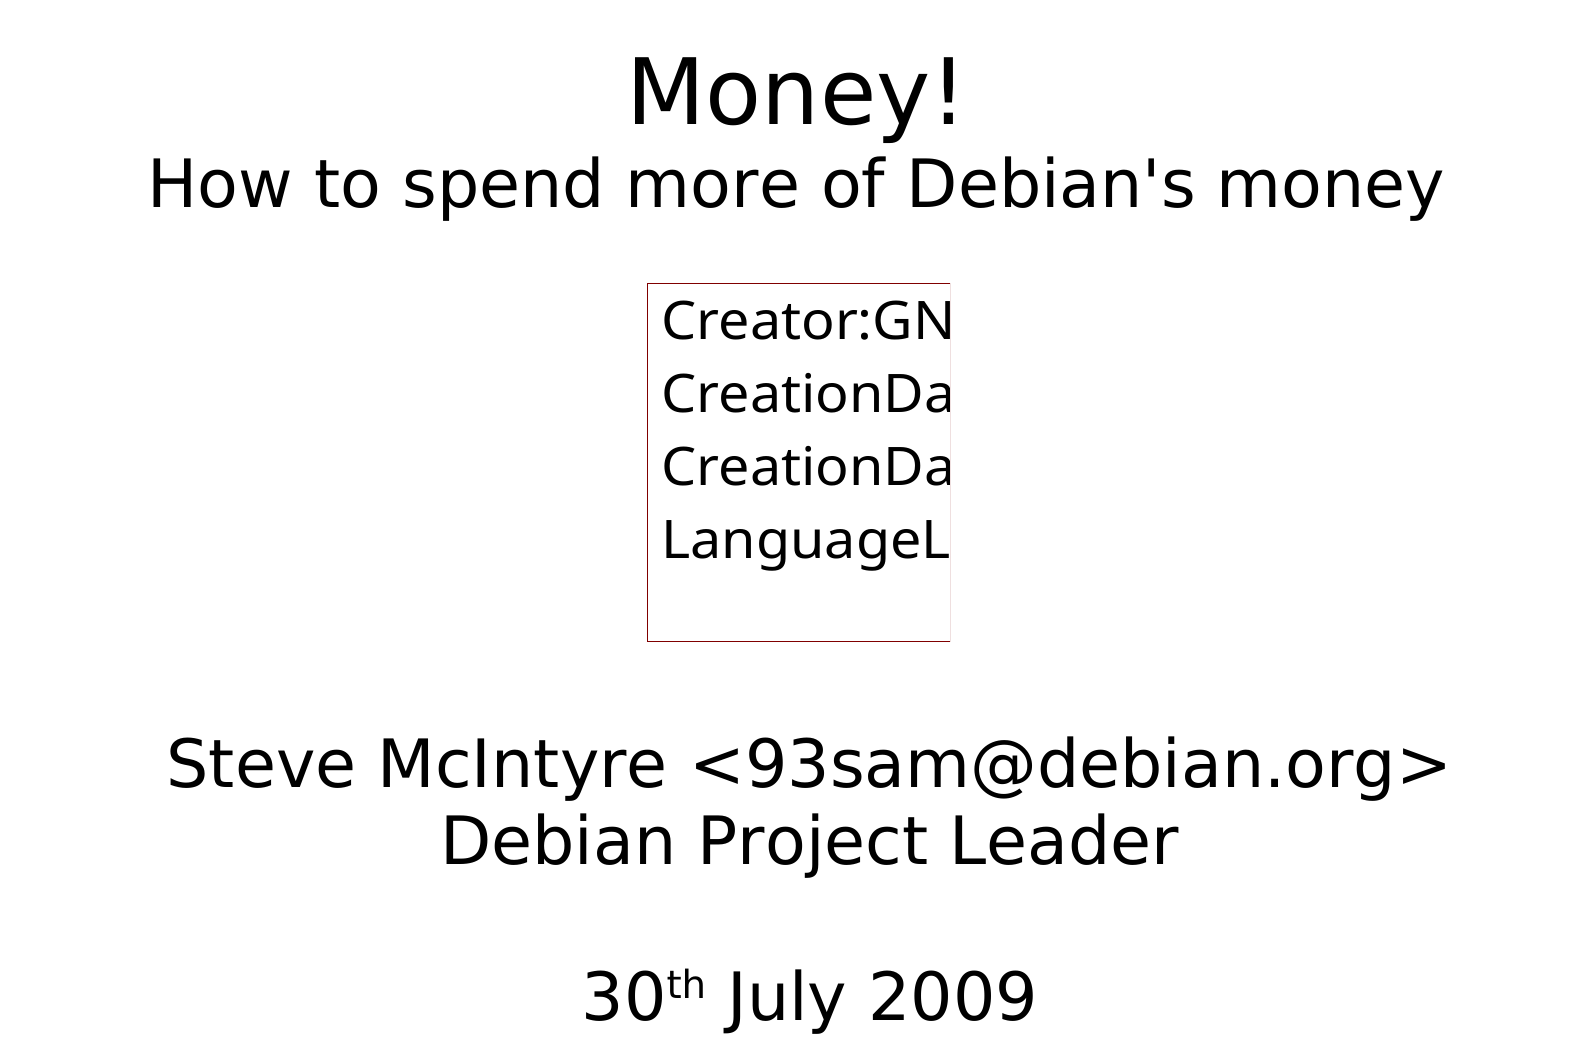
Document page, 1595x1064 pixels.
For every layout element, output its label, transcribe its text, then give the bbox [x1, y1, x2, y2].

picture [643, 280, 951, 642]
title Money! How to spend more of Debian's money [79, 24, 1515, 239]
subtitle Steve McIntyre <93sam@debian.org> Debian Project Leader 30th July 2009 [75, 630, 1510, 1064]
